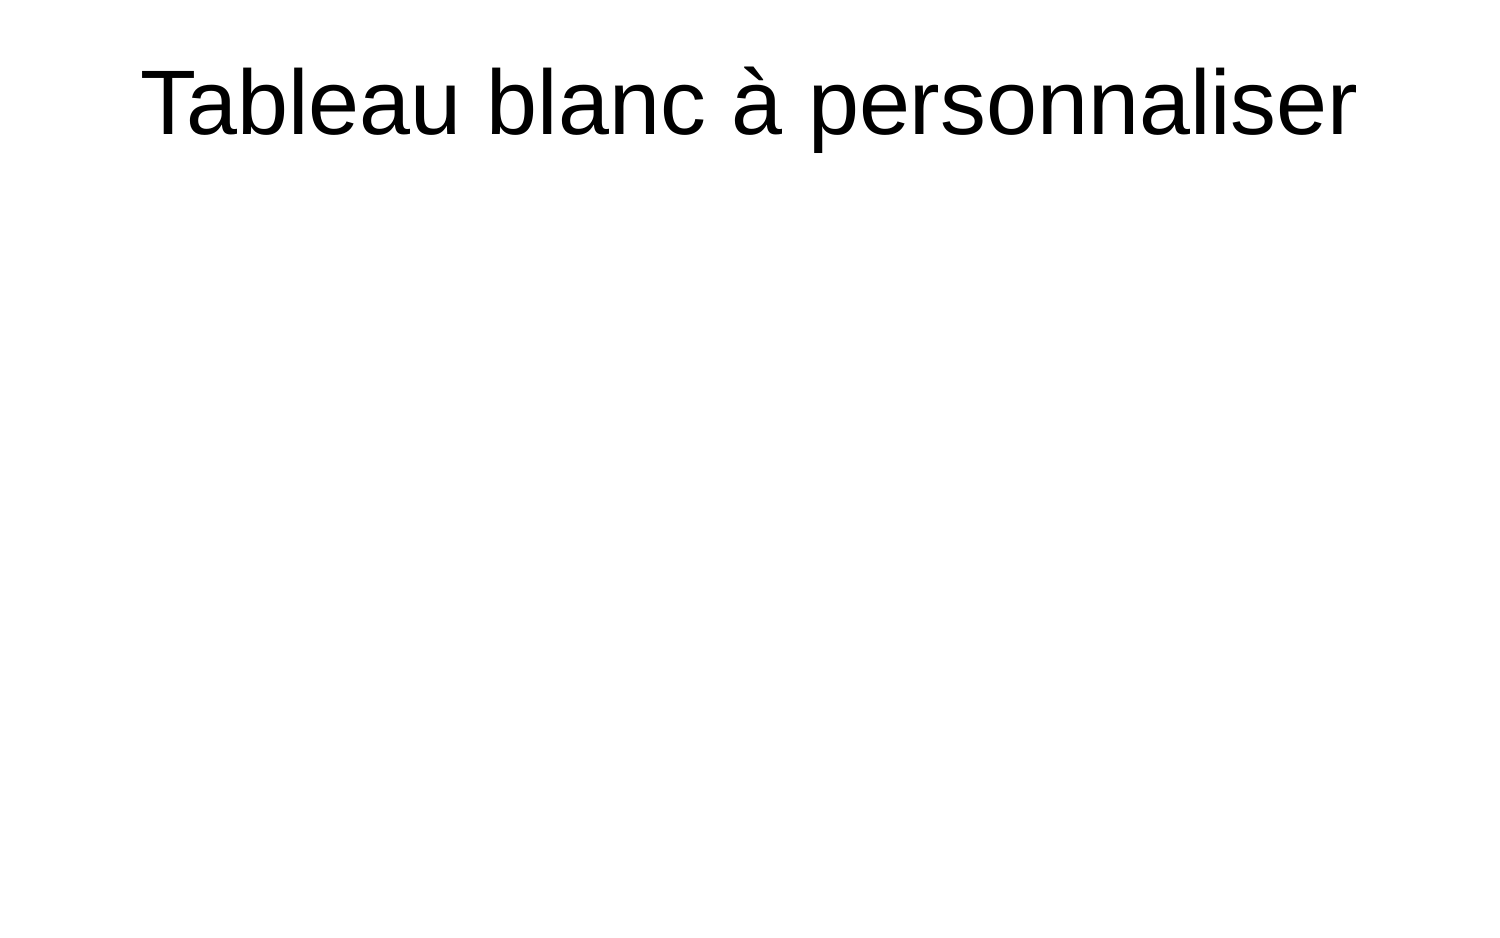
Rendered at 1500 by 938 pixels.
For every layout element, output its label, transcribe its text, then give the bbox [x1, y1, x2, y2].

text_box Tableau blanc à personnaliser [822, 91, 847, 129]
text_box Tableau blanc à personnaliser [135, 46, 1365, 149]
